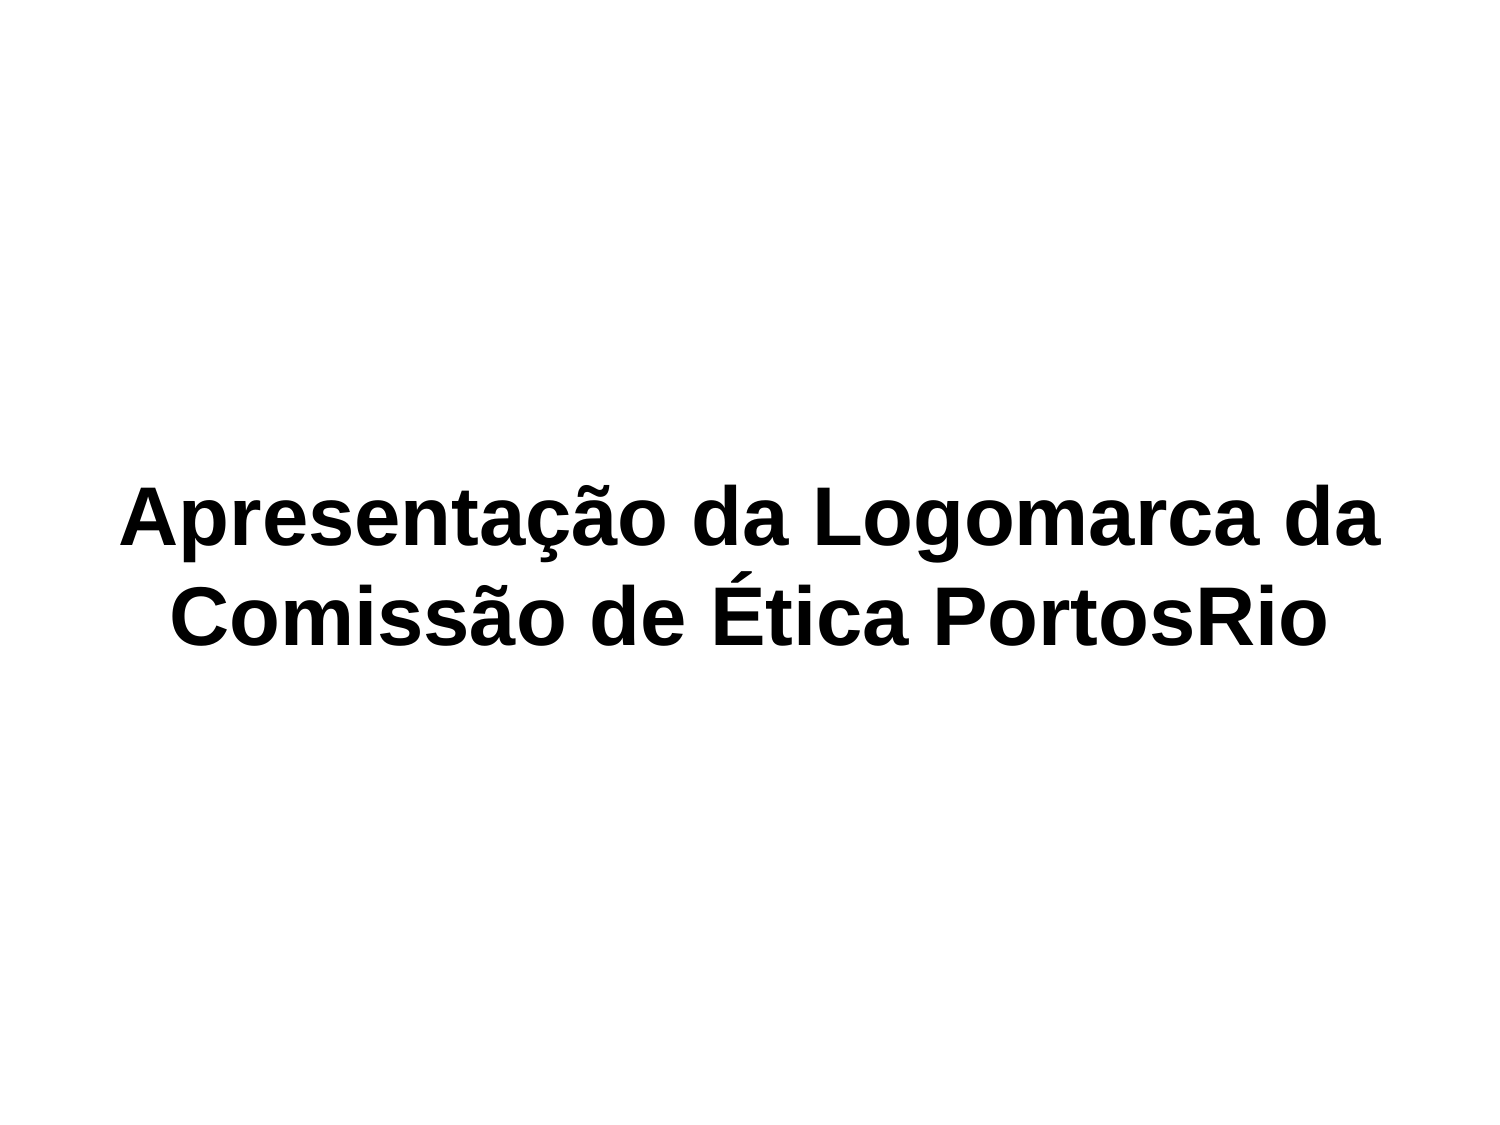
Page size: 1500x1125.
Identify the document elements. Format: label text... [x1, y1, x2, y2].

title Apresentação da Logomarca da Comissão de Ética PortosRio [99, 431, 1401, 694]
